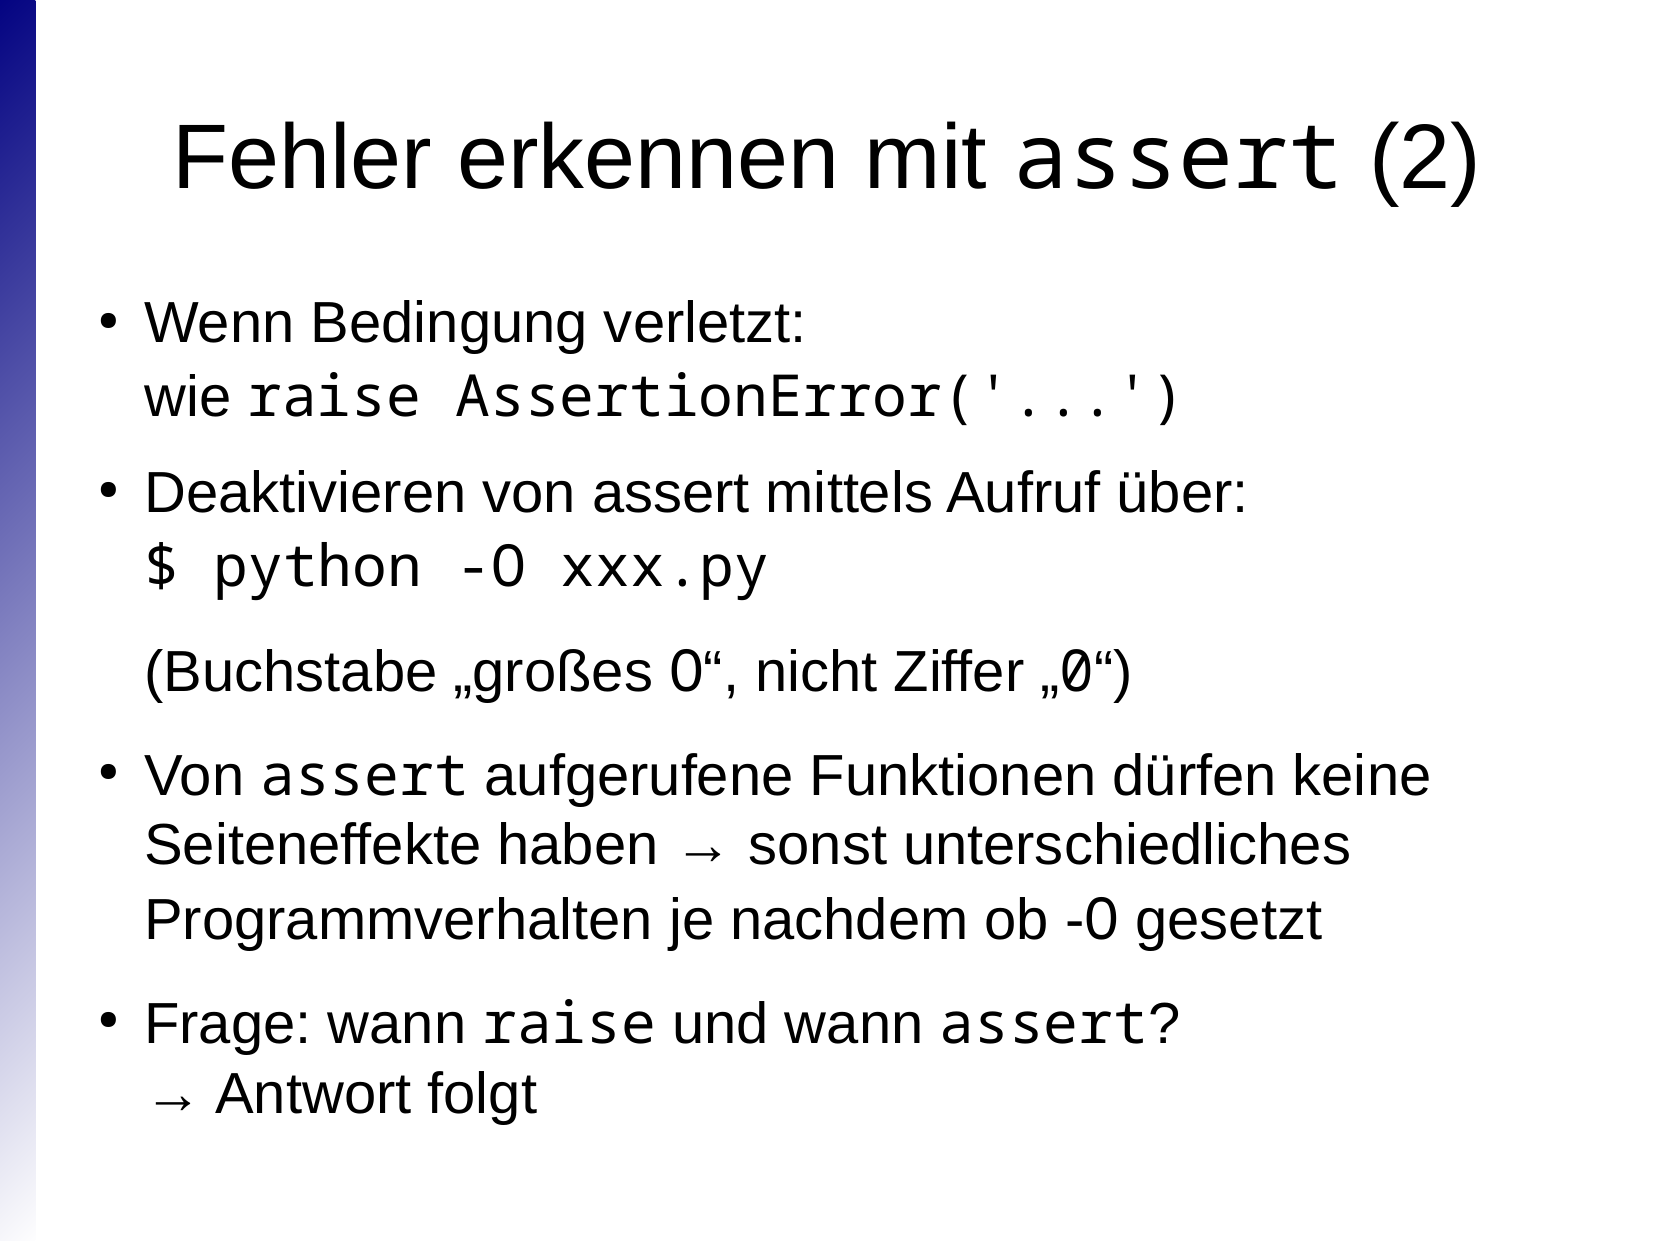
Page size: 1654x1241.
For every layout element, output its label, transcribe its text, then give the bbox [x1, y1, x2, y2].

list Wenn Bedingung verletzt: wie raise AssertionError('...') Deaktivieren von assert mittels Aufruf über: $ python -O xxx.py (Buchstabe „großes O“, nicht Ziffer „0“) Von assert aufgerufene Funktionen dürfen keine Seiteneffekte haben → sonst unterschiedliches Programmverhalten je nachdem ob -O gesetzt Frage: wann raise und wann assert? → Antwort folgt [82, 290, 1571, 1134]
title Fehler erkennen mit assert (2) [82, 49, 1571, 257]
